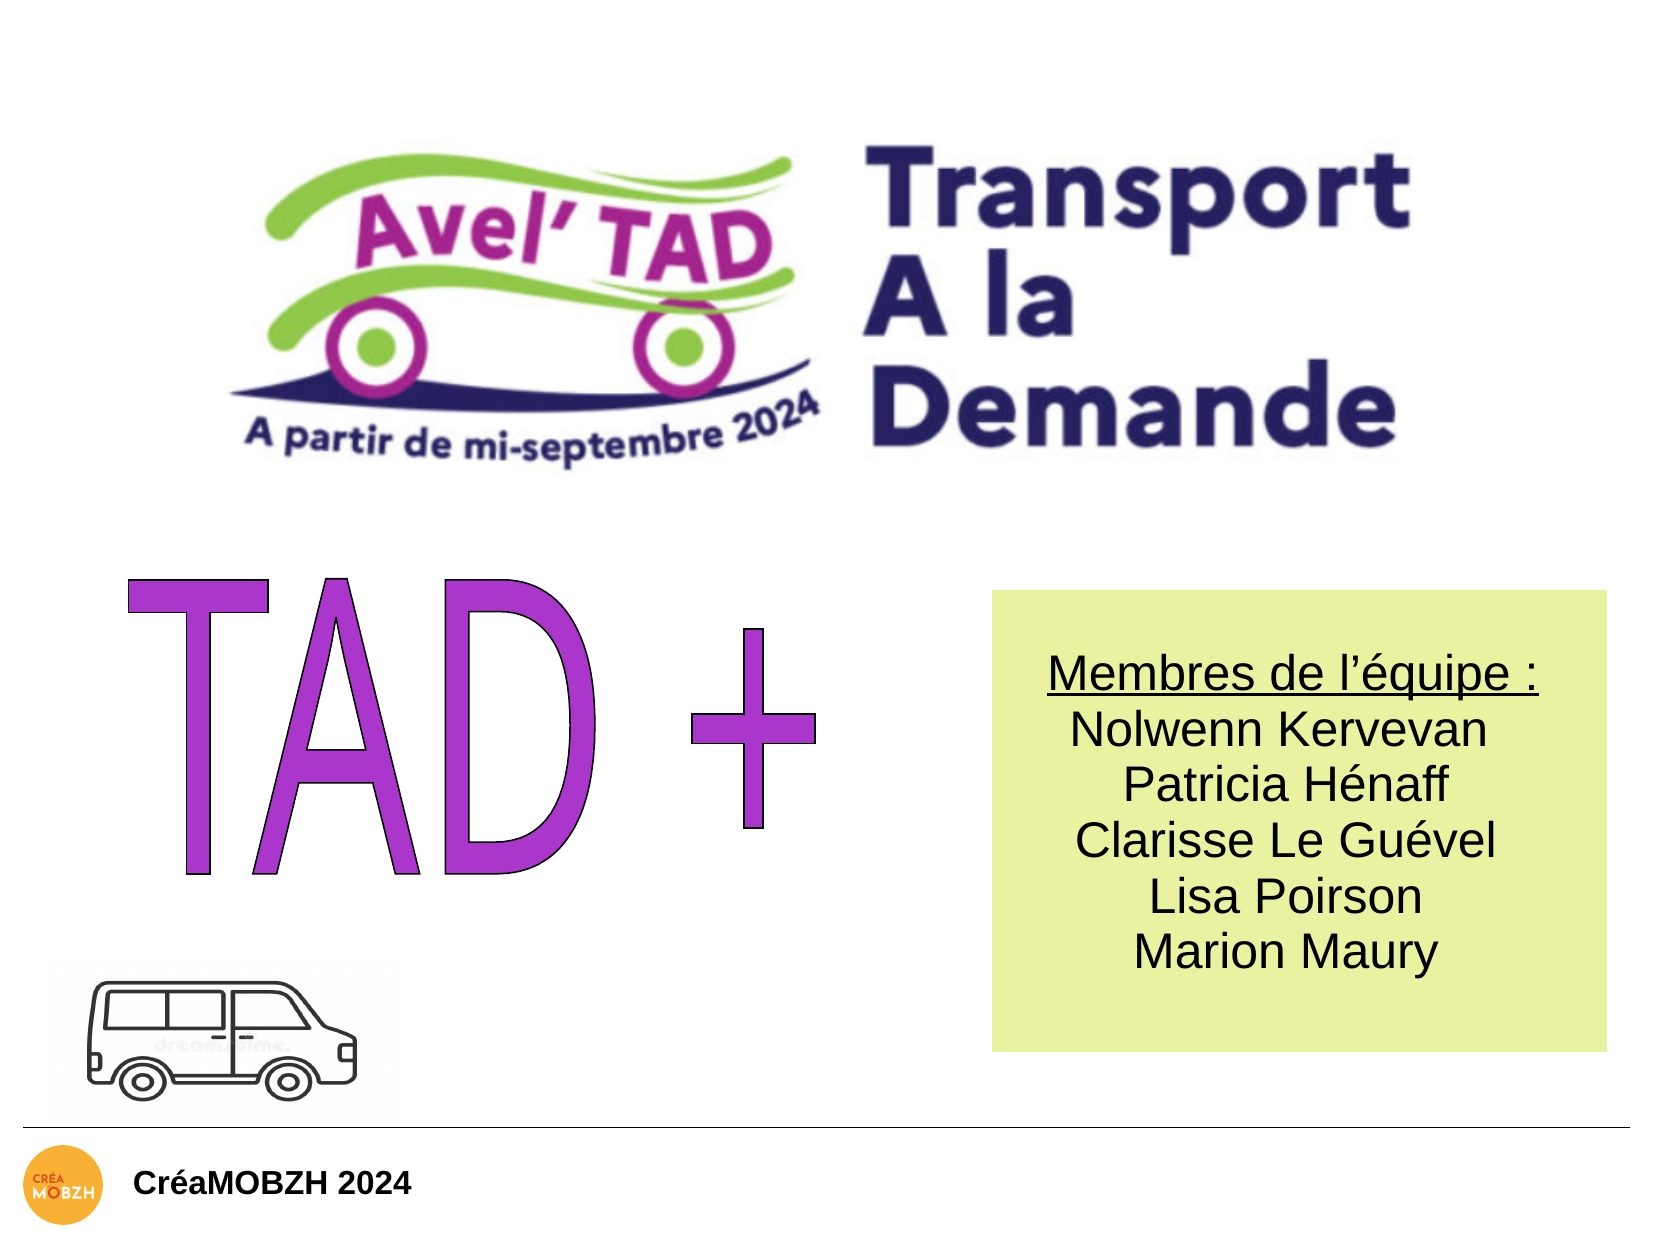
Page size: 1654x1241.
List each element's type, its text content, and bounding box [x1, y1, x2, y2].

picture [42, 956, 402, 1123]
text_box TAD + [691, 628, 815, 829]
picture [193, 82, 1441, 479]
text_box TAD + [128, 579, 269, 874]
text_box Membres de l’équipe : Nolwenn Kervevan Patricia Hénaff Clarisse Le Guével Lisa Poirson Marion Maury [909, 637, 1607, 1099]
text_box CréaMOBZH 2024 [118, 1157, 1040, 1241]
text_box TAD + [252, 578, 420, 874]
picture [23, 1145, 103, 1225]
text_box TAD + [445, 579, 595, 874]
text_box [992, 590, 1607, 637]
